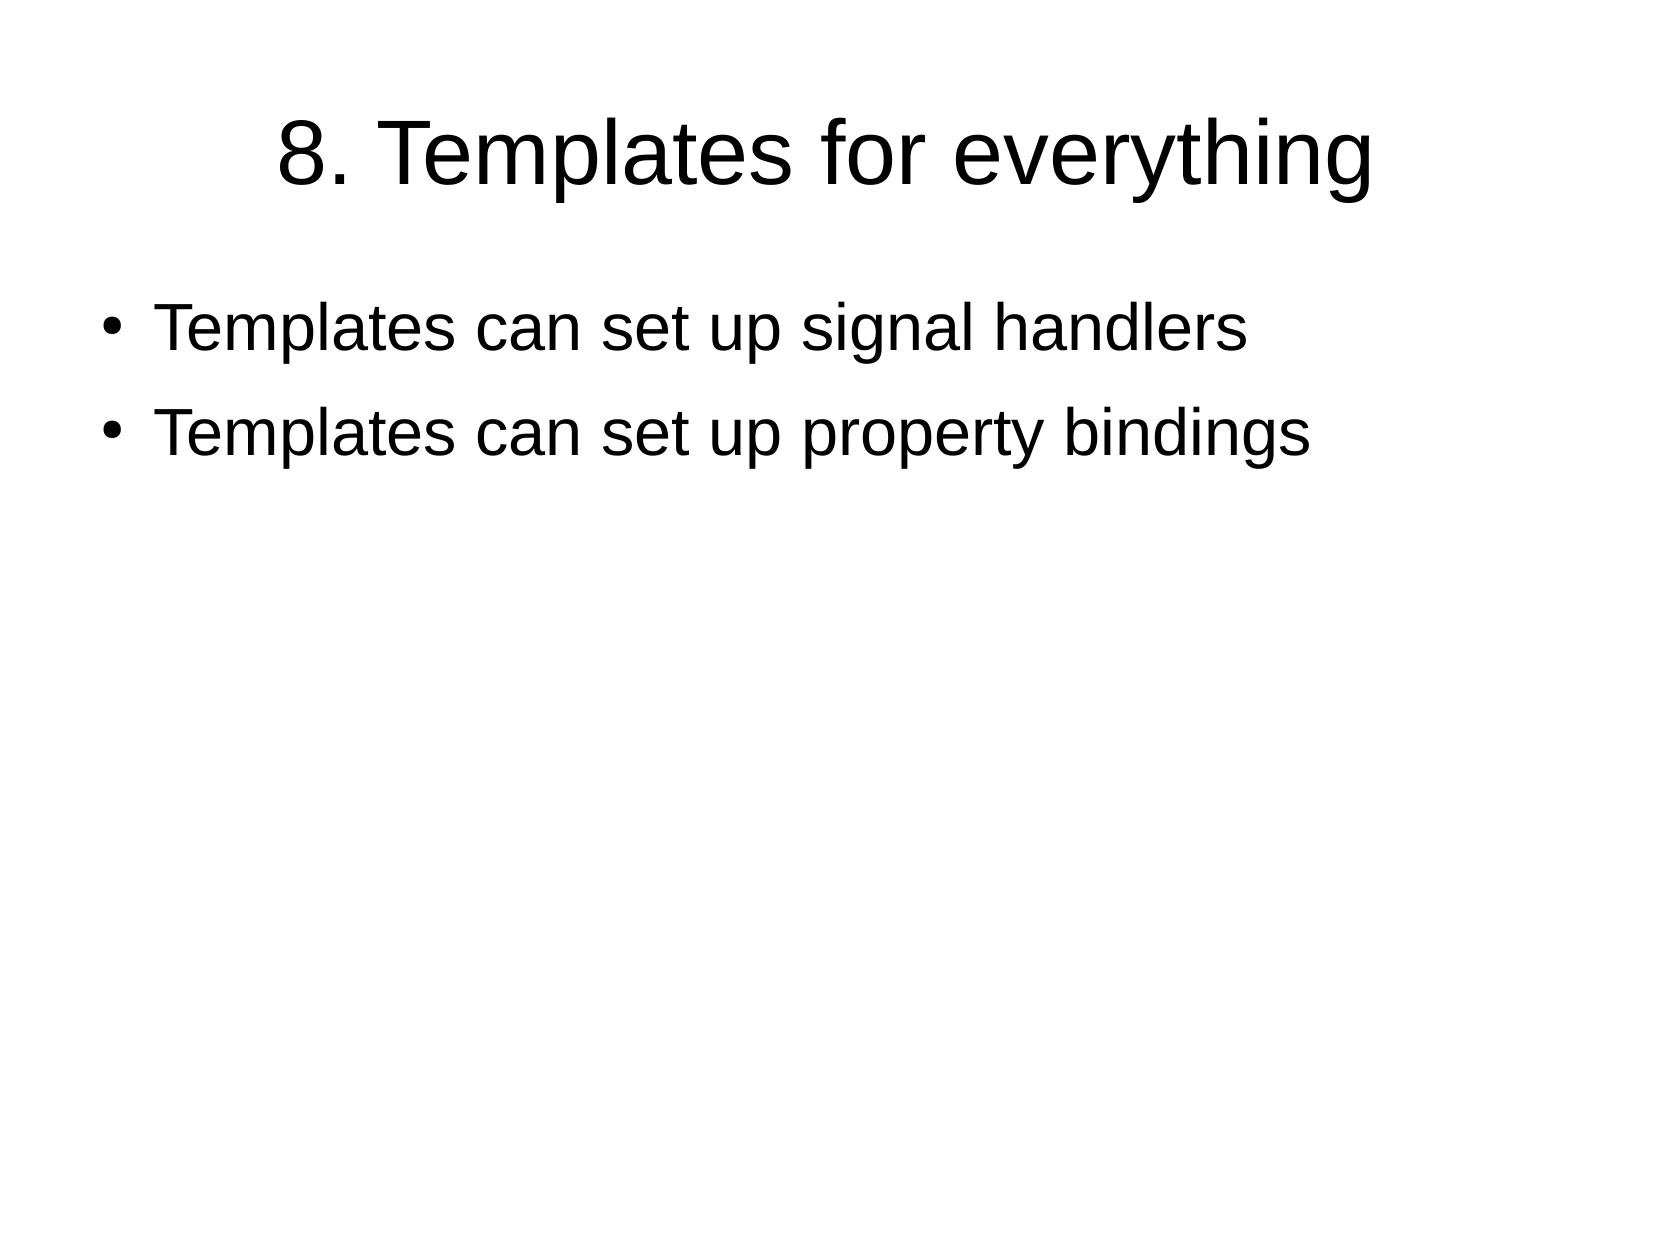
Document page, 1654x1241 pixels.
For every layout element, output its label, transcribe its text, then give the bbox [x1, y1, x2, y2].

list Templates can set up signal handlers Templates can set up property bindings [82, 290, 1571, 1010]
title 8. Templates for everything [82, 49, 1571, 257]
